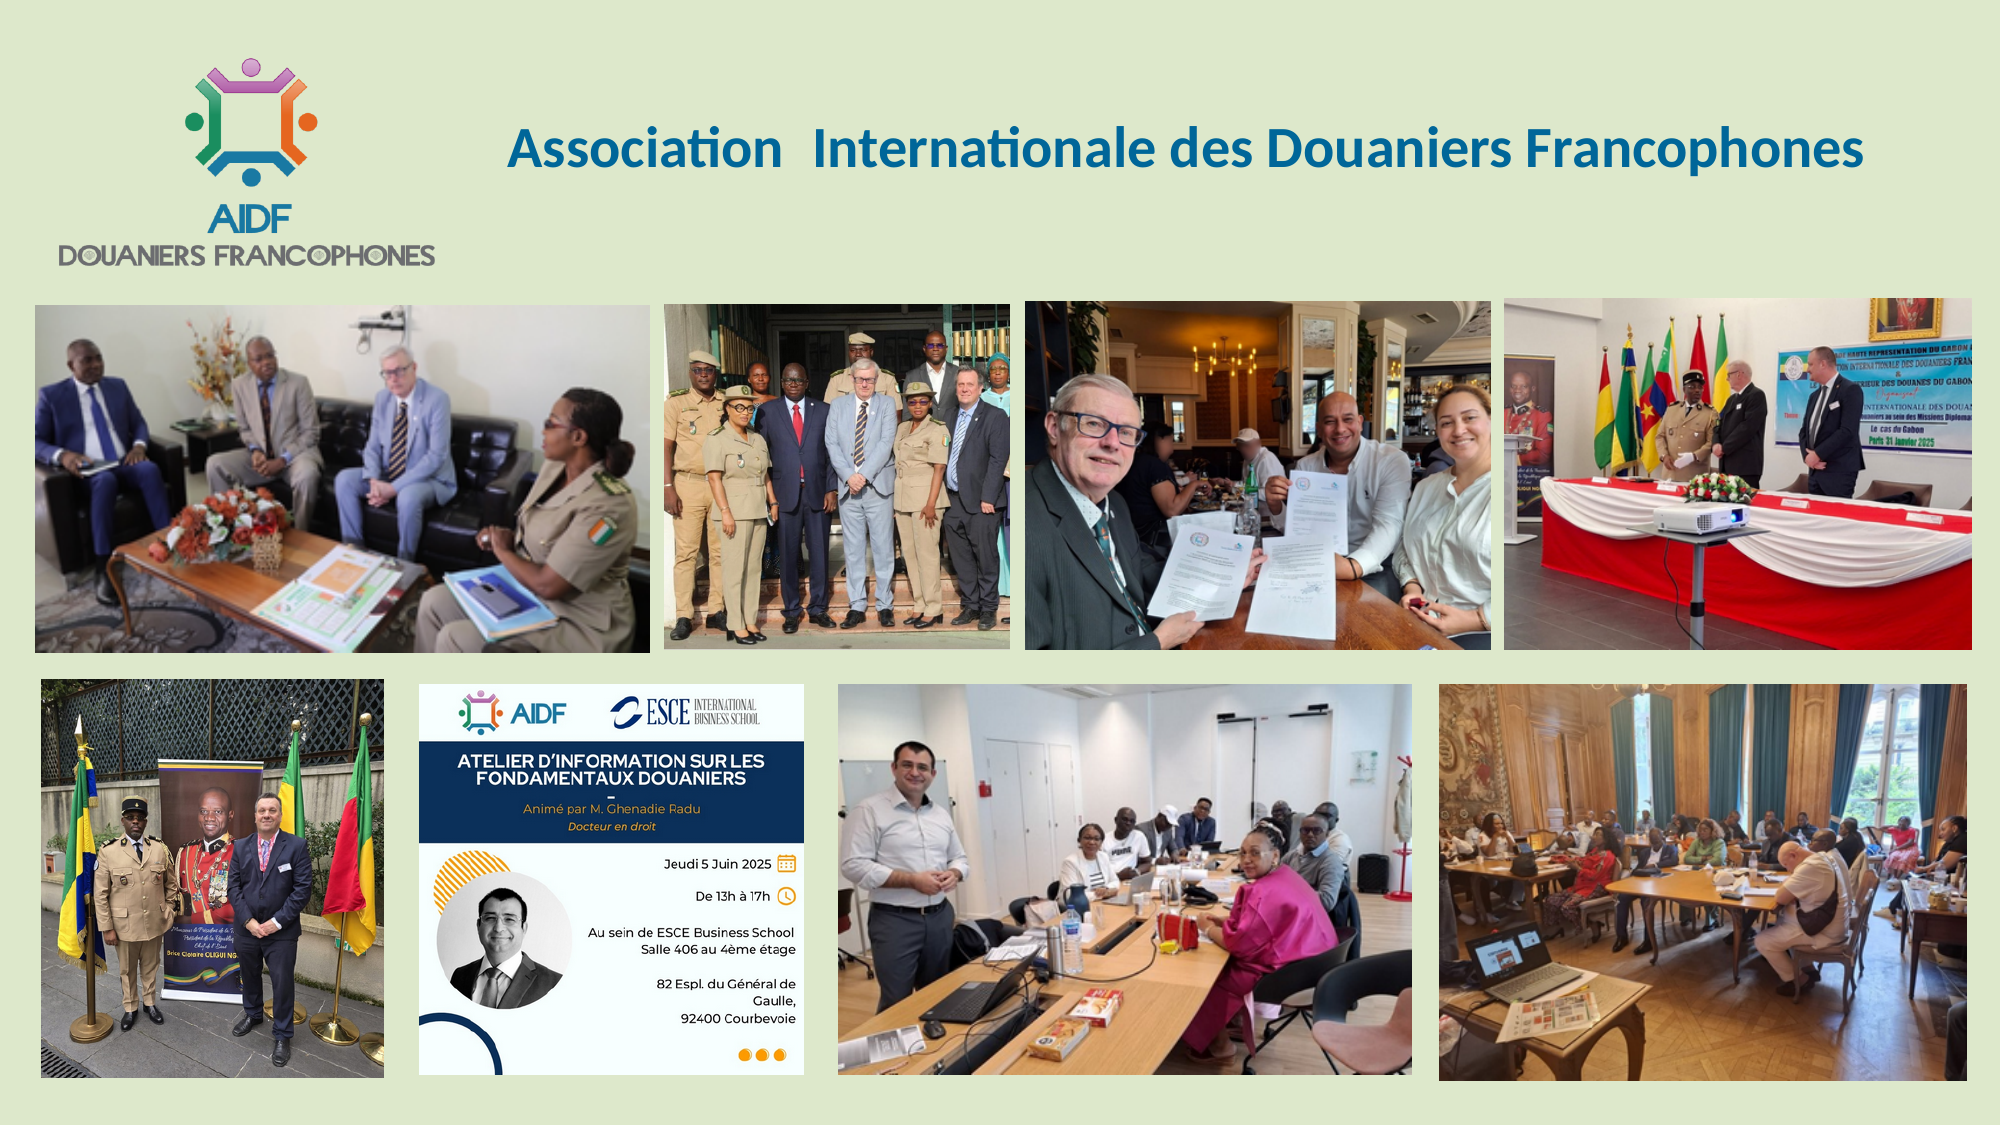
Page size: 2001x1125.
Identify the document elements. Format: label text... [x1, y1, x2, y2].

picture [59, 58, 435, 266]
picture [1439, 684, 1967, 1081]
picture [35, 305, 650, 653]
picture [838, 684, 1412, 1076]
picture [1025, 301, 1491, 650]
text_box Association Internationale des Douaniers Francophones [482, 141, 1890, 200]
picture [664, 304, 1010, 650]
picture [41, 679, 384, 1078]
picture [419, 684, 804, 1075]
picture [1504, 298, 1972, 650]
